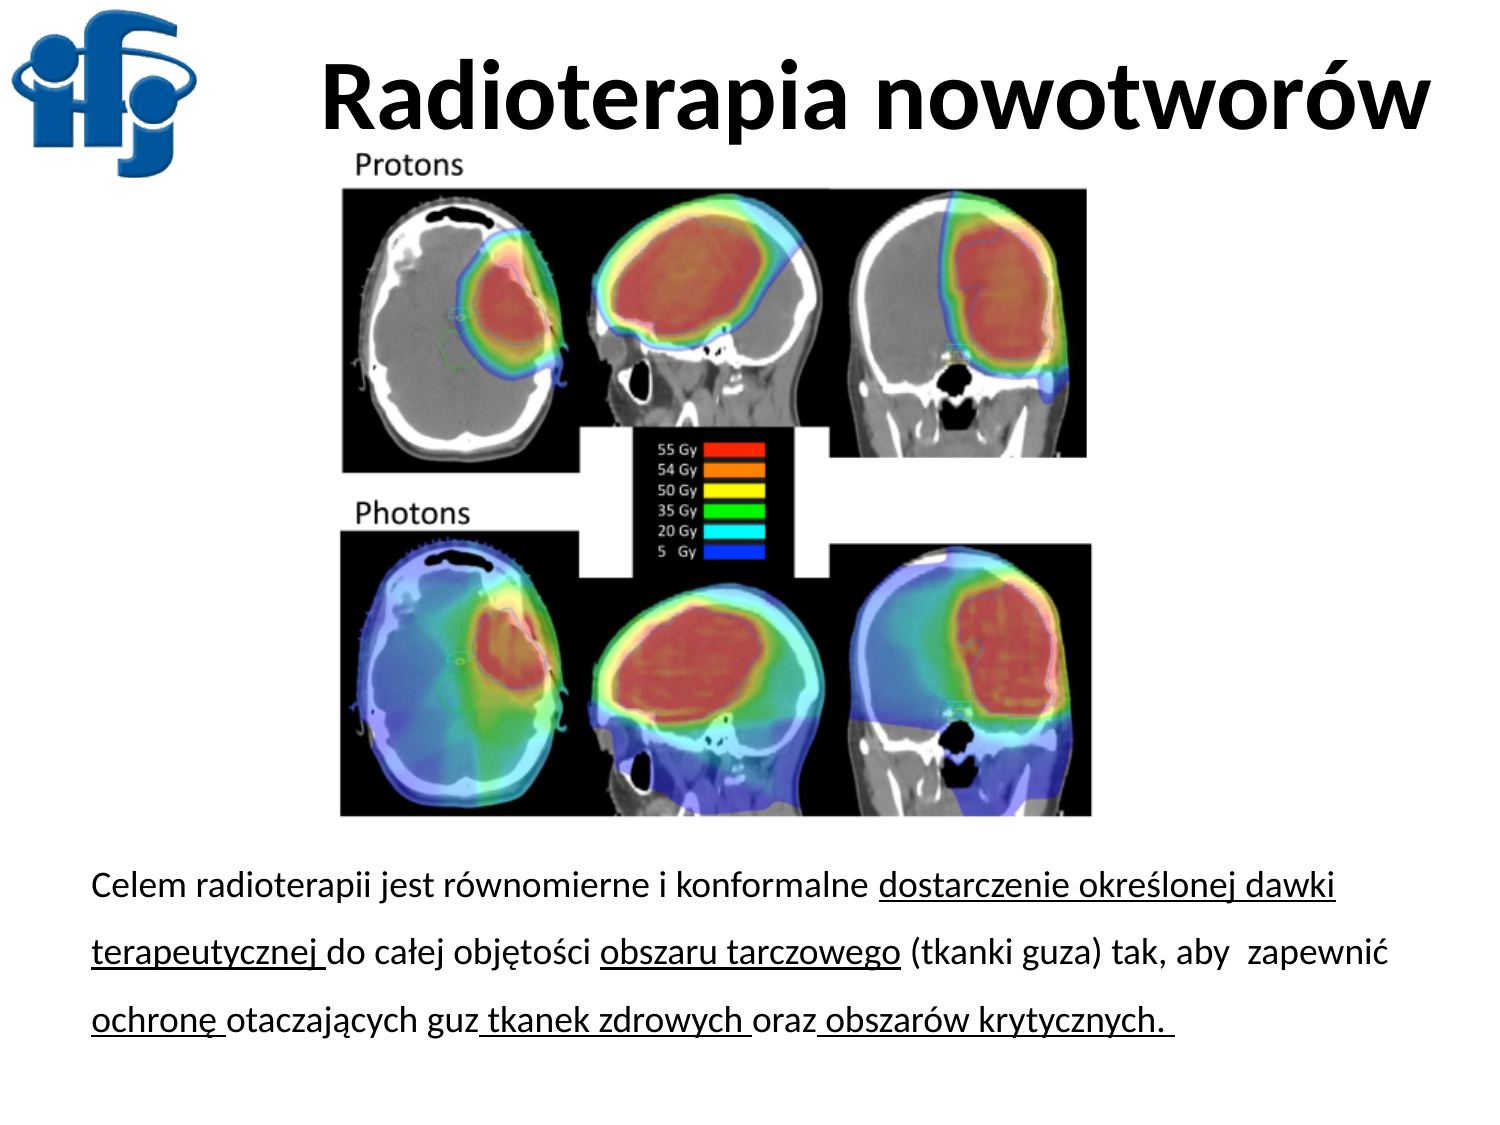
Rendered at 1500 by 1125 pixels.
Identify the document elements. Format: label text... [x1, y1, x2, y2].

picture [11, 9, 197, 178]
picture [339, 152, 1093, 819]
text_box Celem radioterapii jest równomierne i konformalne dostarczenie określonej dawki terapeutycznej do całej objętości obszaru tarczowego (tkanki guza) tak, aby zapewnić ochronę otaczających guz tkanek zdrowych oraz obszarów krytycznych. [76, 829, 1461, 1048]
text_box Radioterapia nowotworów [289, 22, 1471, 158]
